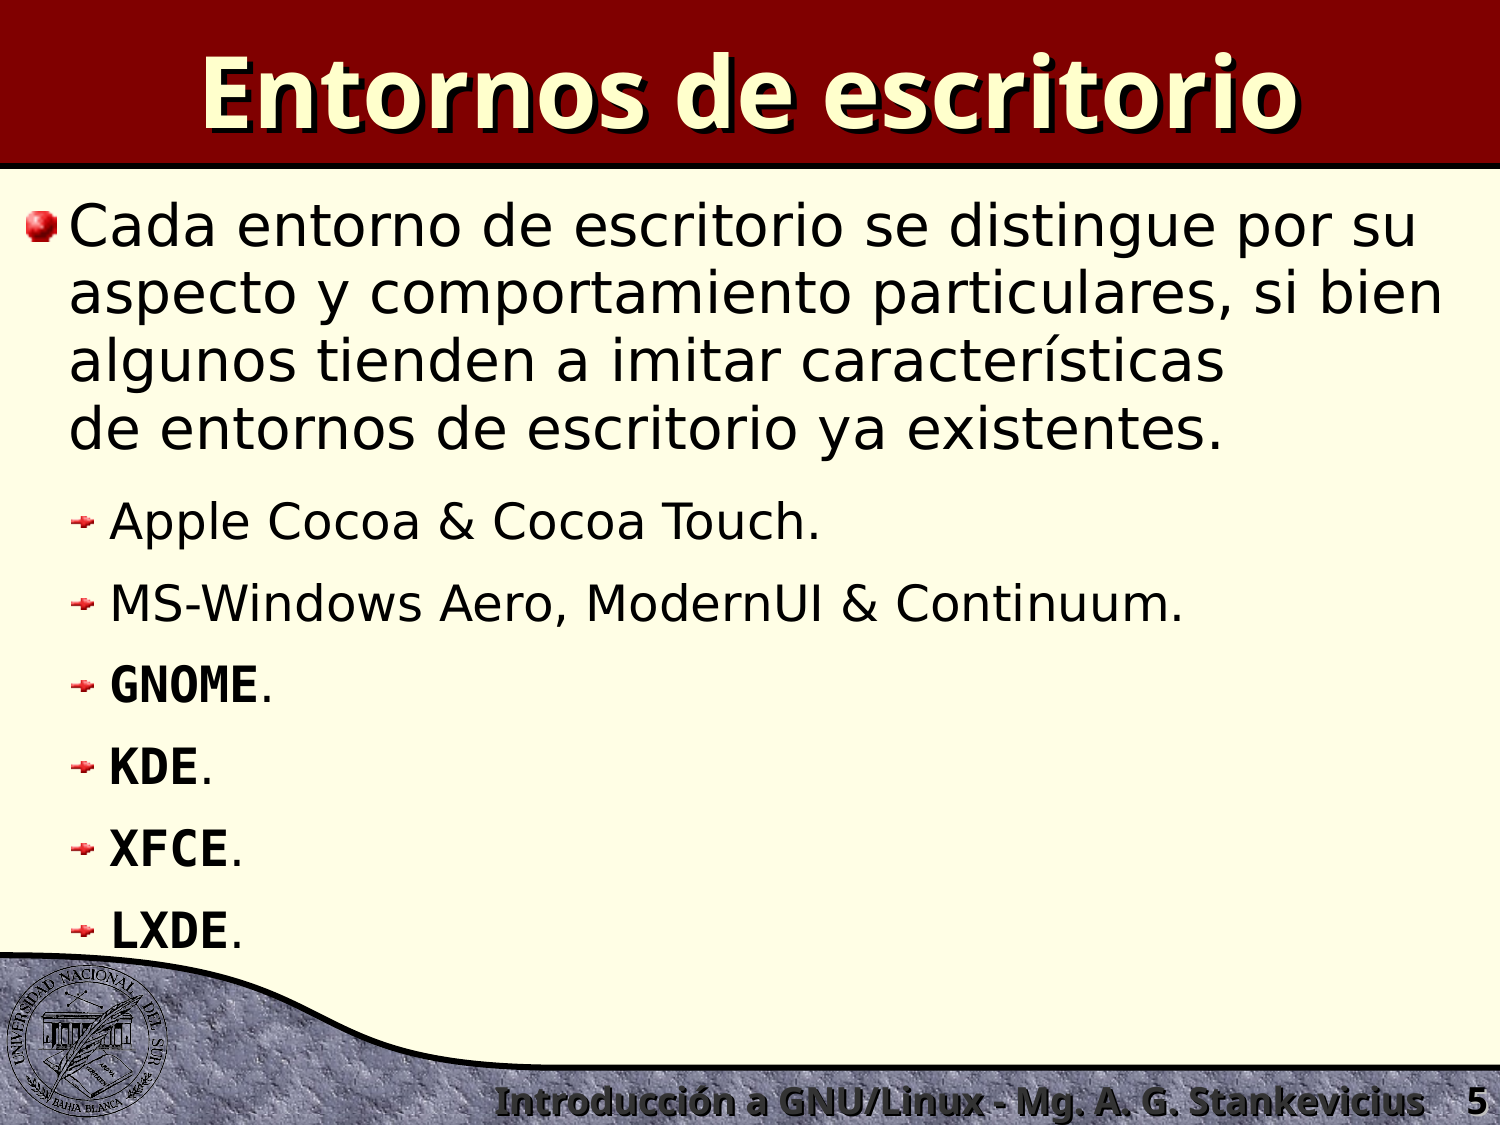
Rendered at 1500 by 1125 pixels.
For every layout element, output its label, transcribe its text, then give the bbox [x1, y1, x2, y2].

title Entornos de escritorio [15, 12, 1485, 153]
picture [0, 956, 1500, 1125]
list Cada entorno de escritorio se distingue por su aspecto y comportamiento particulares, si bien algunos tienden a imitar características de entornos de escritorio ya existentes. Apple Cocoa & Cocoa Touch. MS-Windows Aero, ModernUI & Continuum. GNOME. KDE. XFCE. LXDE. [11, 192, 1486, 964]
picture [1059, 1100, 1065, 1110]
